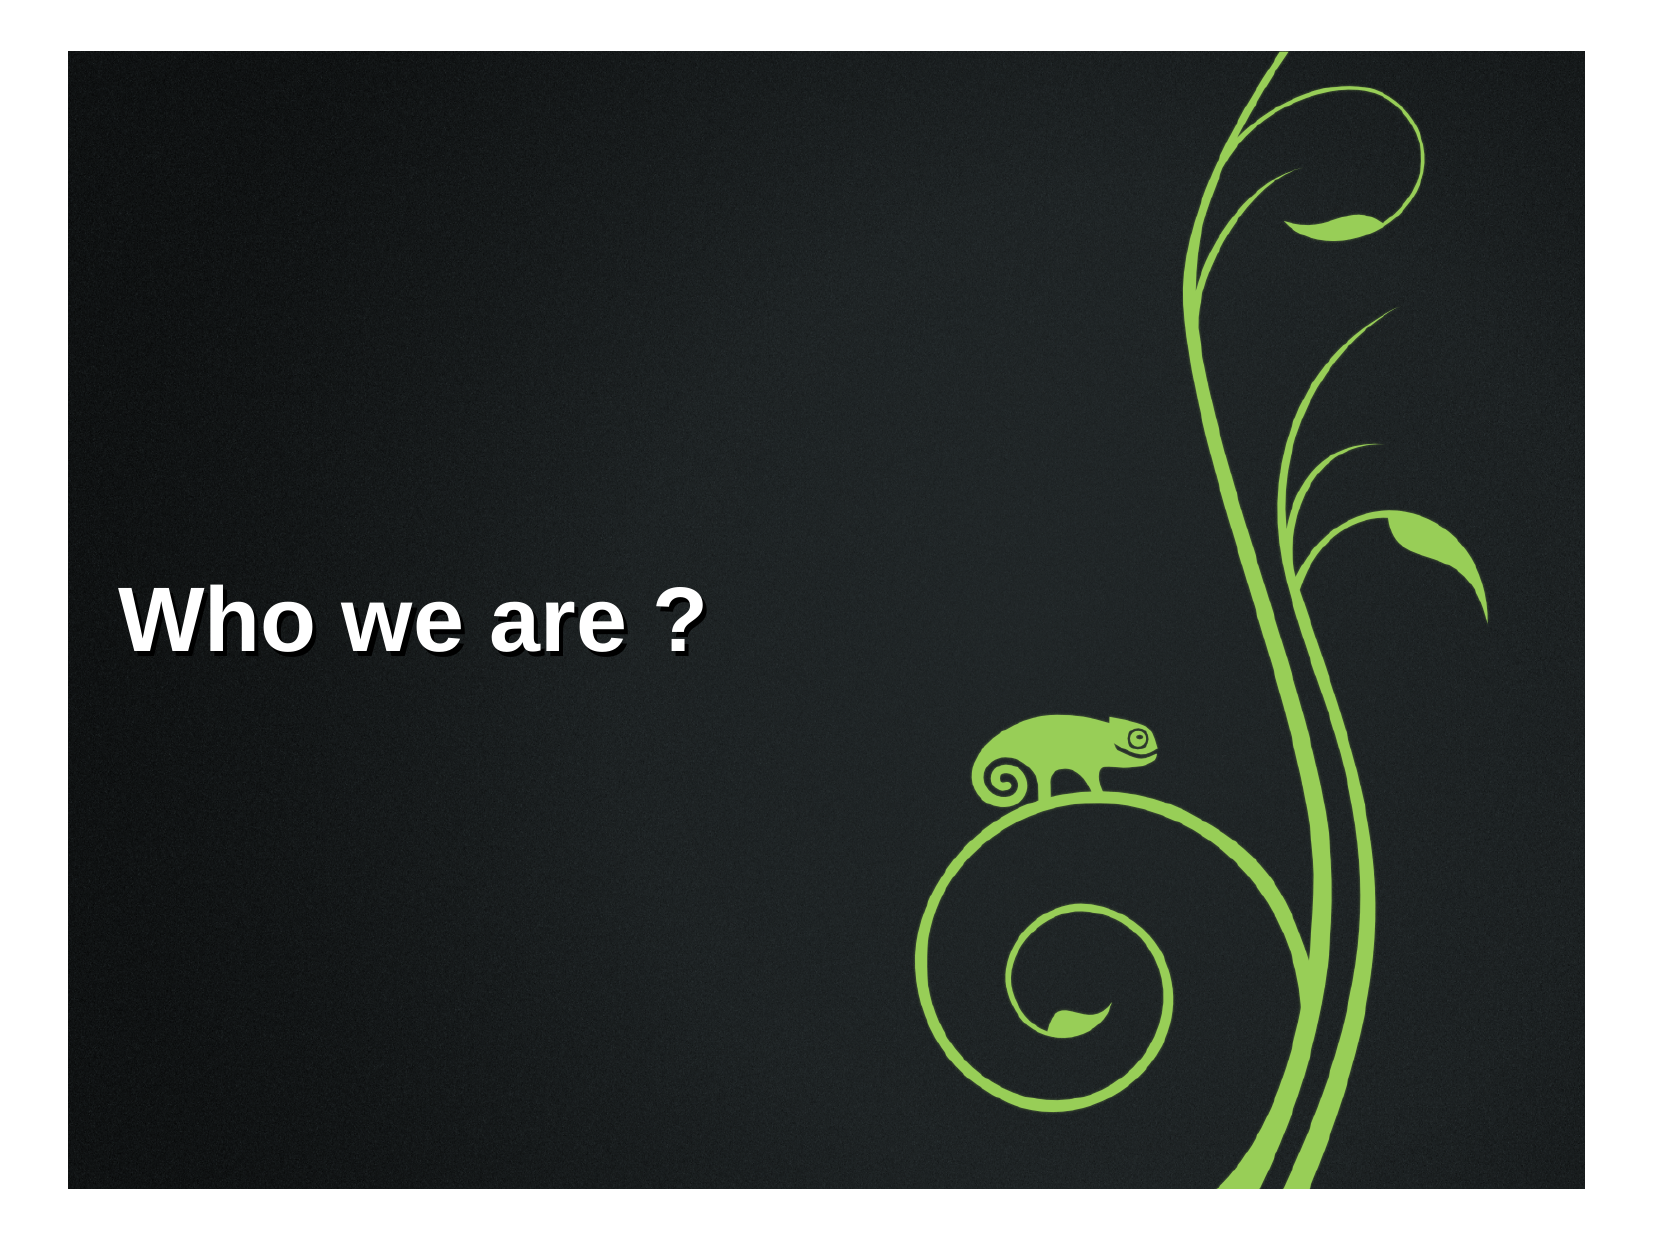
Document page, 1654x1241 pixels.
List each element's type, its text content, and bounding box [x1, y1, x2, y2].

title Who we are ? [118, 457, 1197, 783]
picture [68, 51, 1585, 1189]
